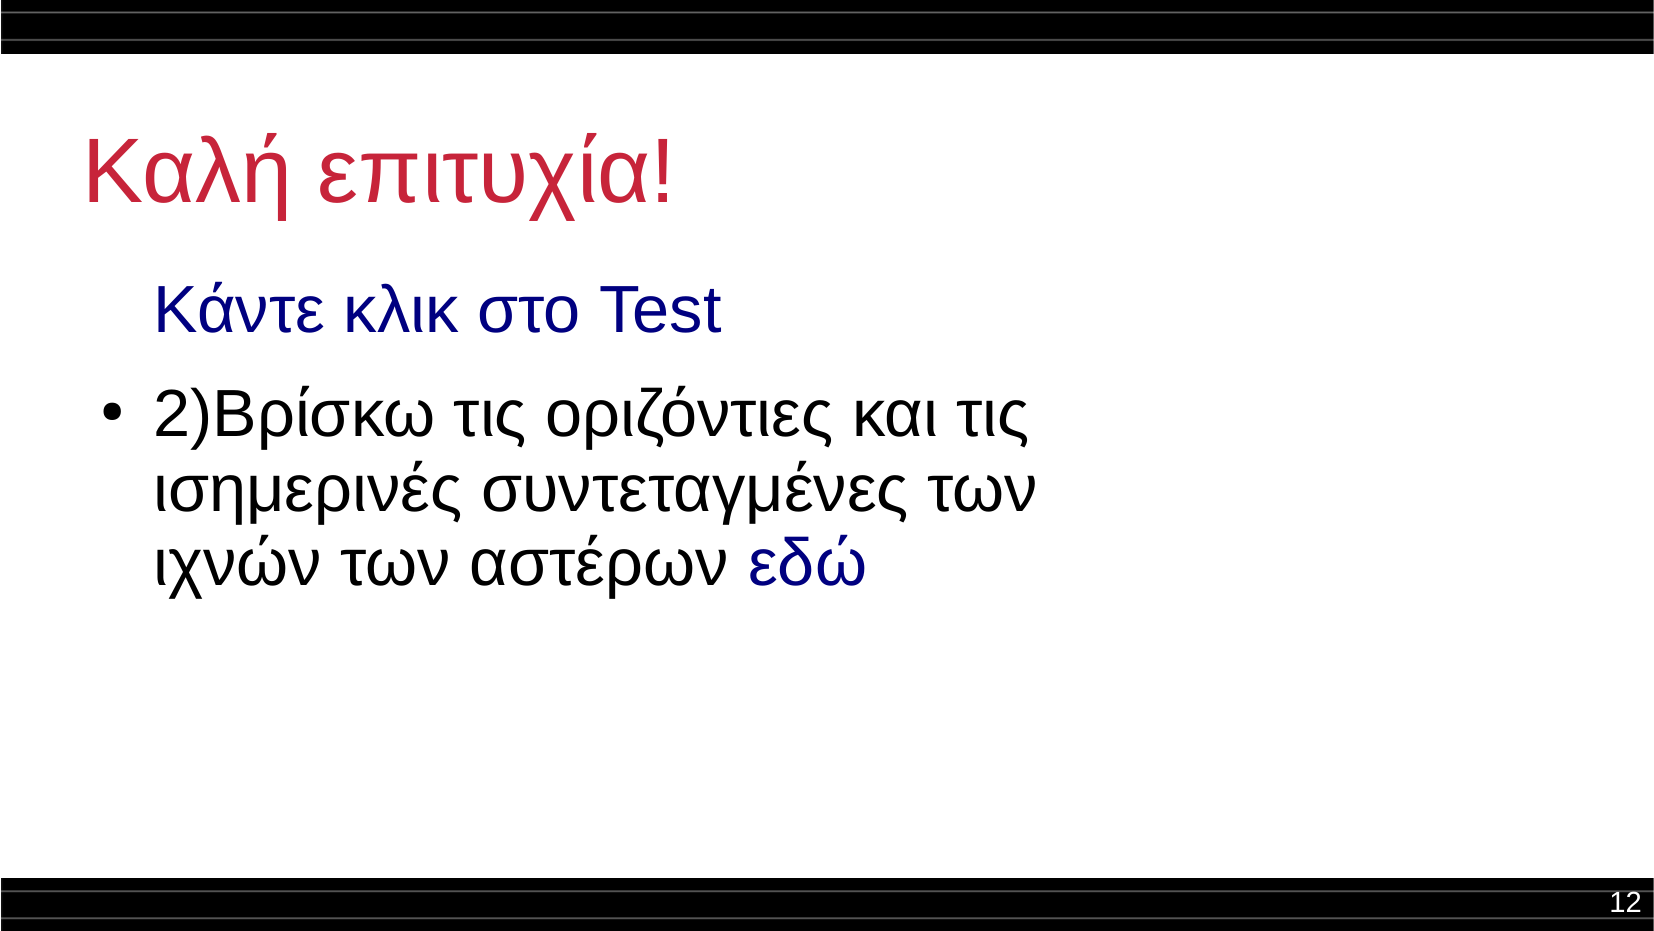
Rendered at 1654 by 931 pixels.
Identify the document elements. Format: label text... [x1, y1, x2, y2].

picture [1, 0, 1654, 54]
picture [1, 878, 1654, 931]
list Κάντε κλικ στο Test 2)Βρίσκω τις οριζόντιες και τις ισημερινές συντεταγμένες των ιχνών των αστέρων εδώ [82, 271, 1126, 713]
title Καλή επιτυχία! [82, 92, 1571, 249]
